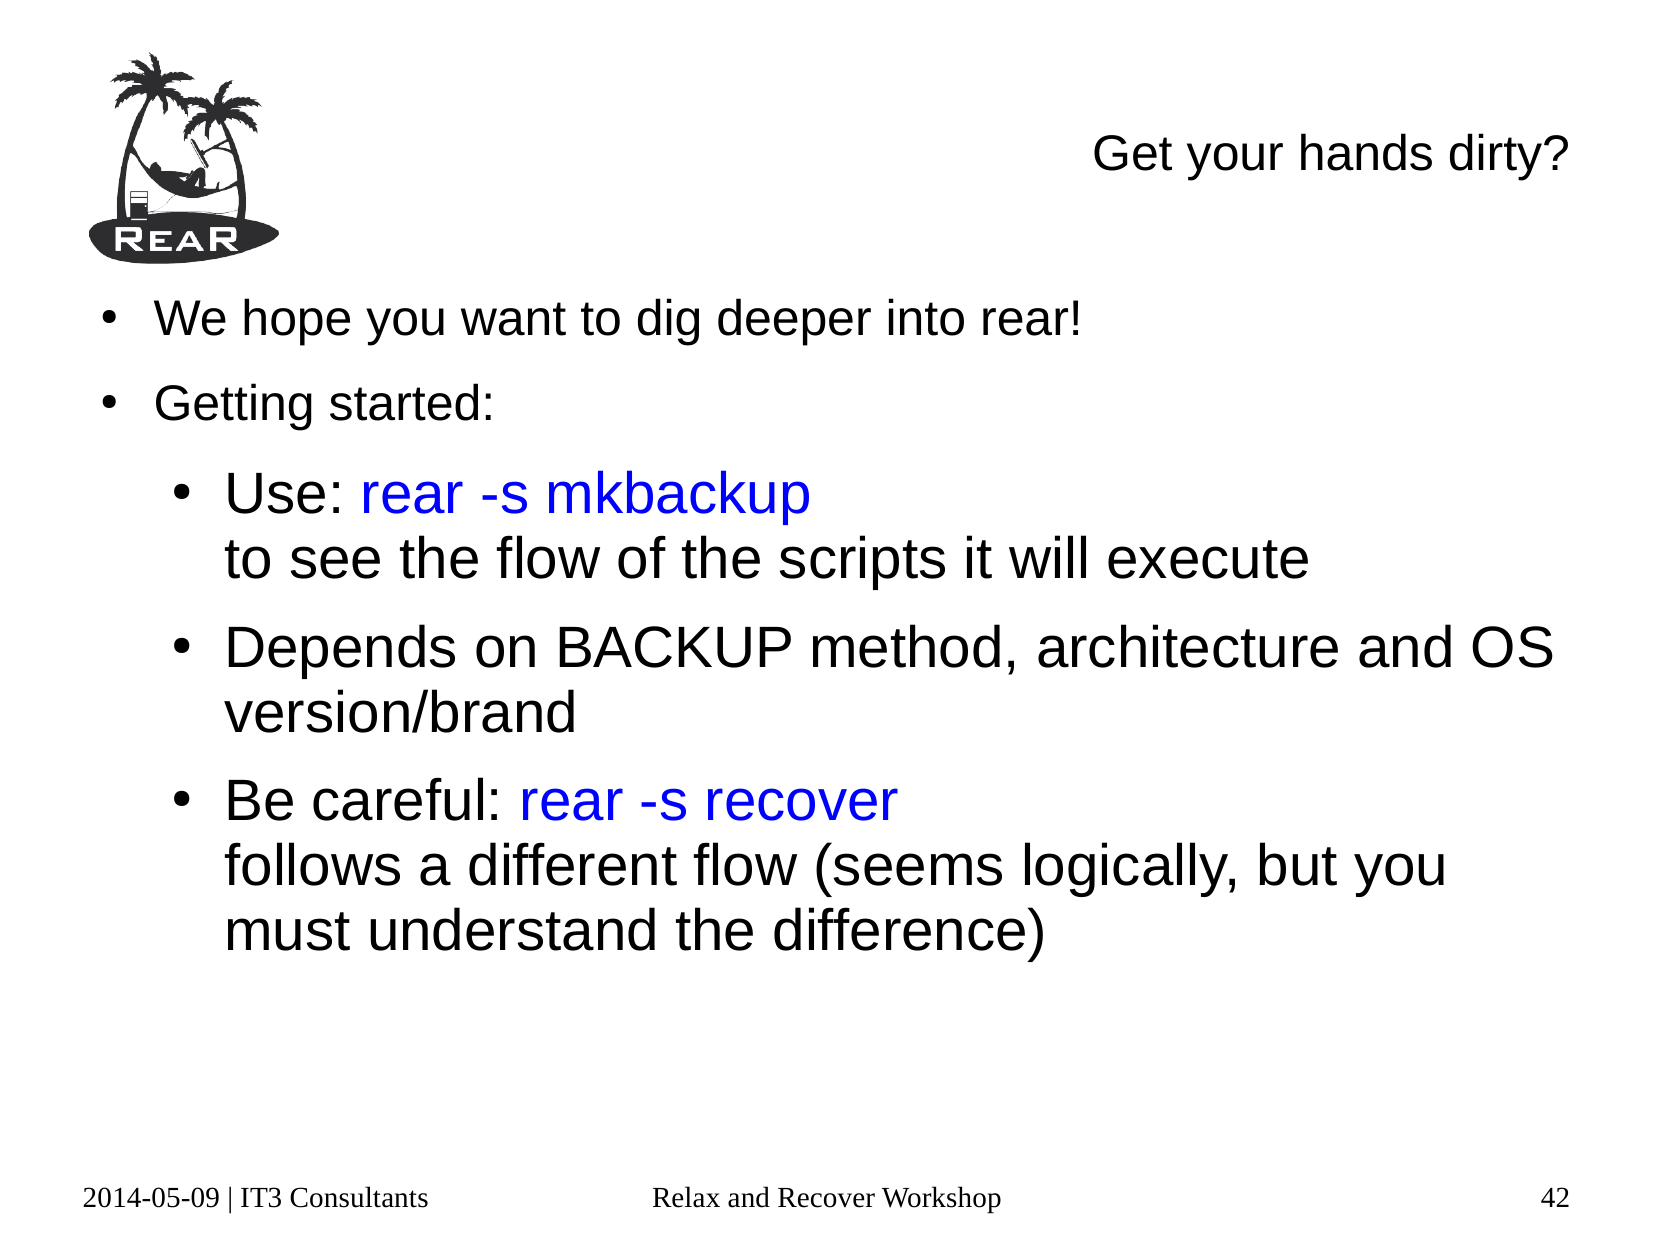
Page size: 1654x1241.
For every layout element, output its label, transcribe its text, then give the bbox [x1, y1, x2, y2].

picture [88, 52, 279, 266]
list We hope you want to dig deeper into rear! Getting started: Use: rear -s mkbackup to see the flow of the scripts it will execute Depends on BACKUP method, architecture and OS version/brand Be careful: rear -s recover follows a different flow (seems logically, but you must understand the difference) [82, 290, 1571, 1109]
title Get your hands dirty? [295, 49, 1571, 257]
